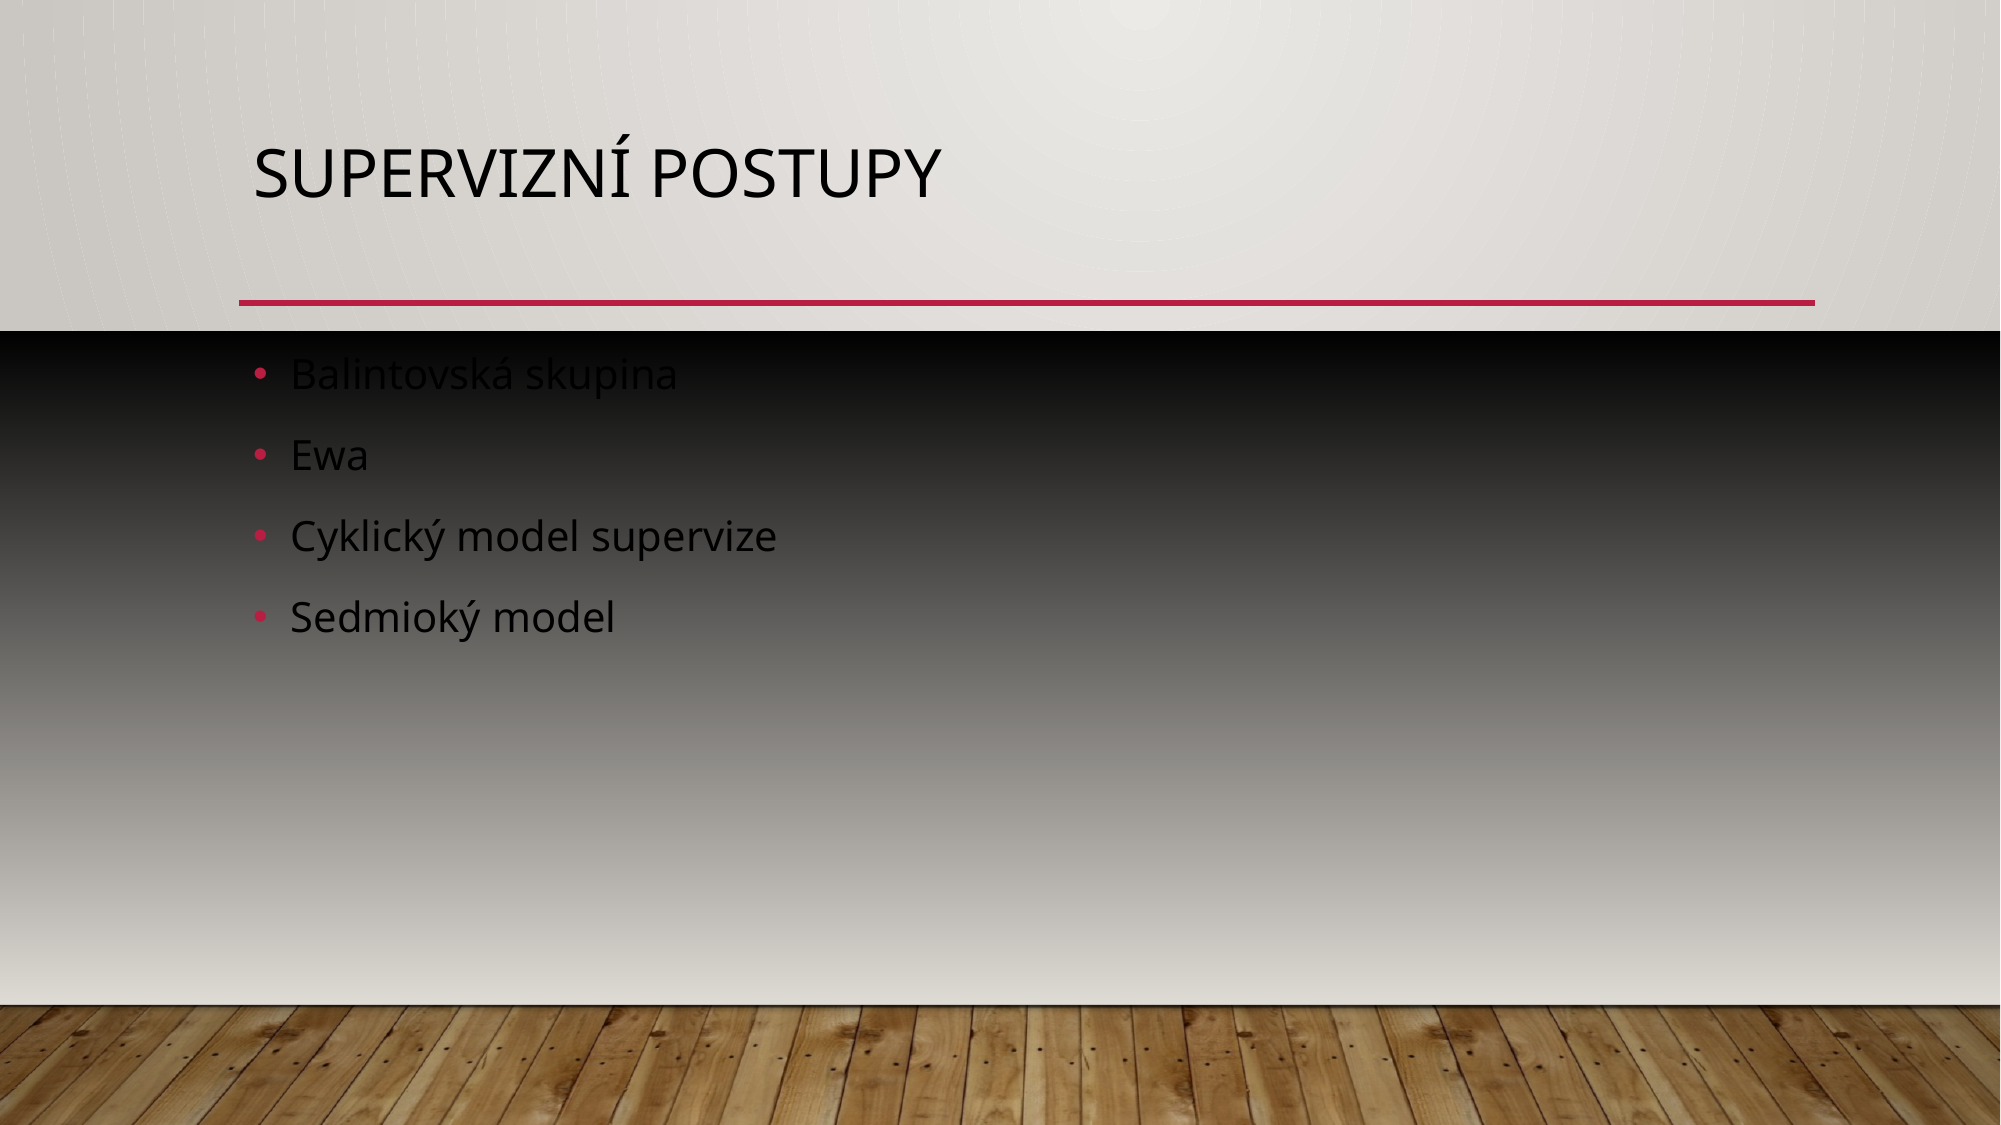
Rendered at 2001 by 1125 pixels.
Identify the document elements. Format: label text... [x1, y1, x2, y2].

list Balintovská skupina Ewa Cyklický model supervize Sedmioký model [238, 330, 1814, 897]
title Supervizní postupy [238, 131, 1814, 305]
